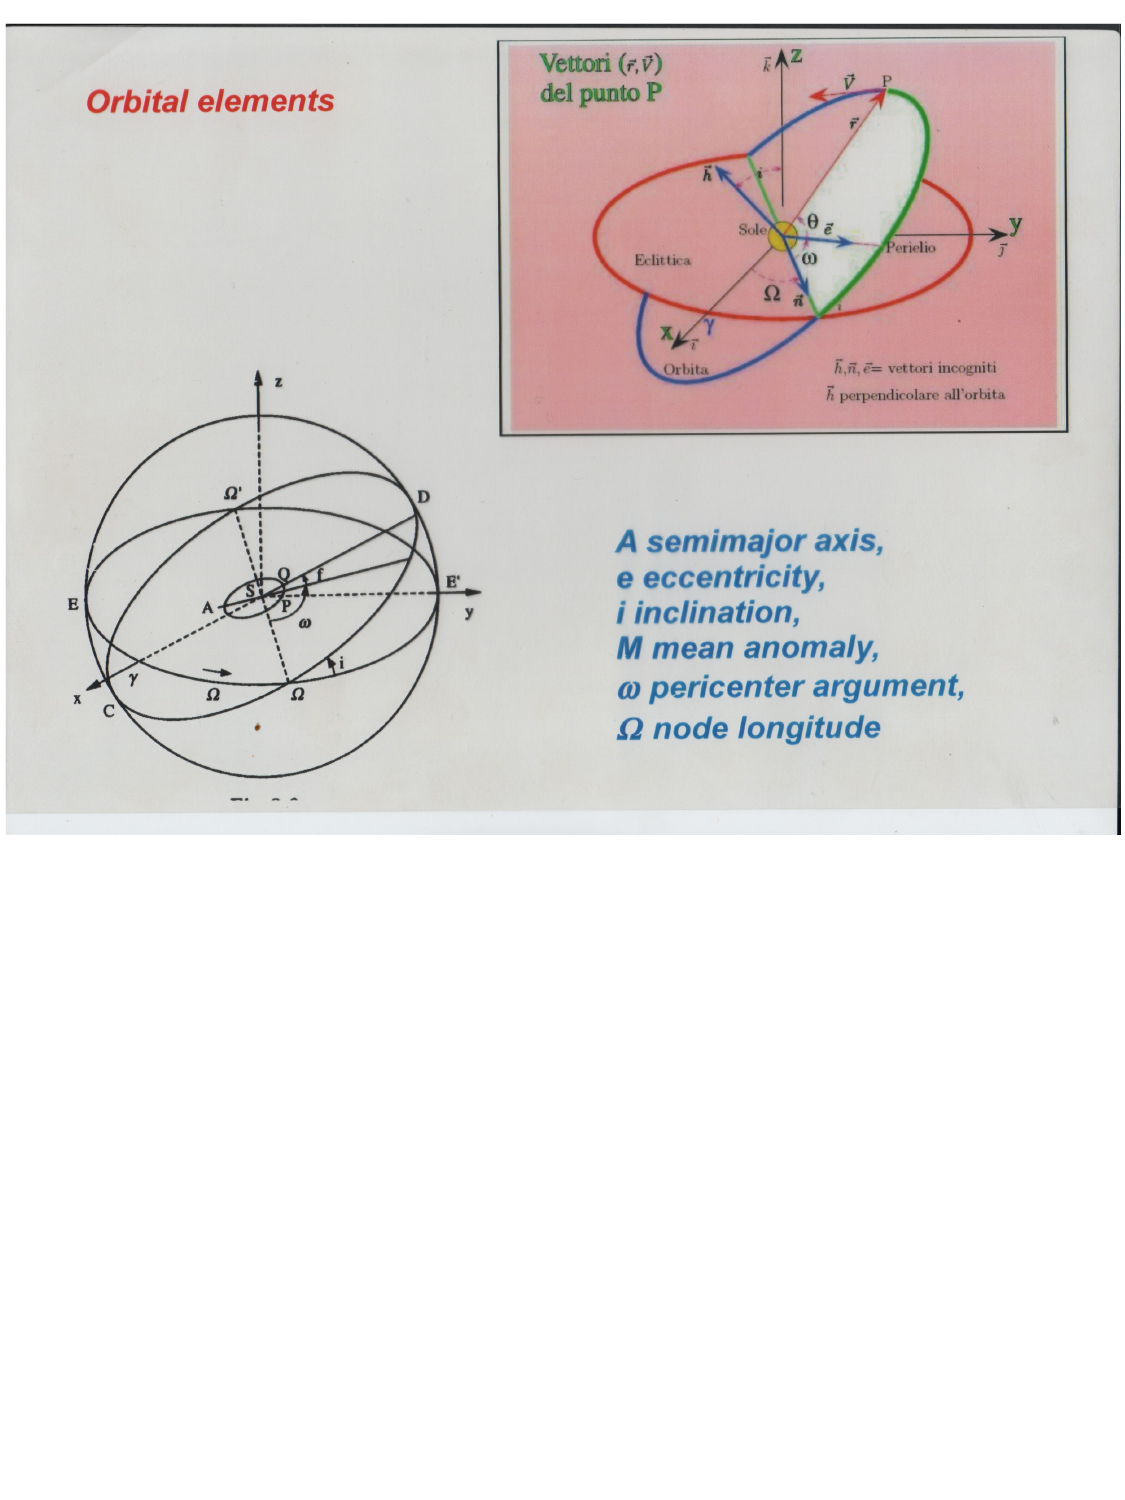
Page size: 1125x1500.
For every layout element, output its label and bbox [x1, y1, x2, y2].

picture [5, 23, 1121, 835]
